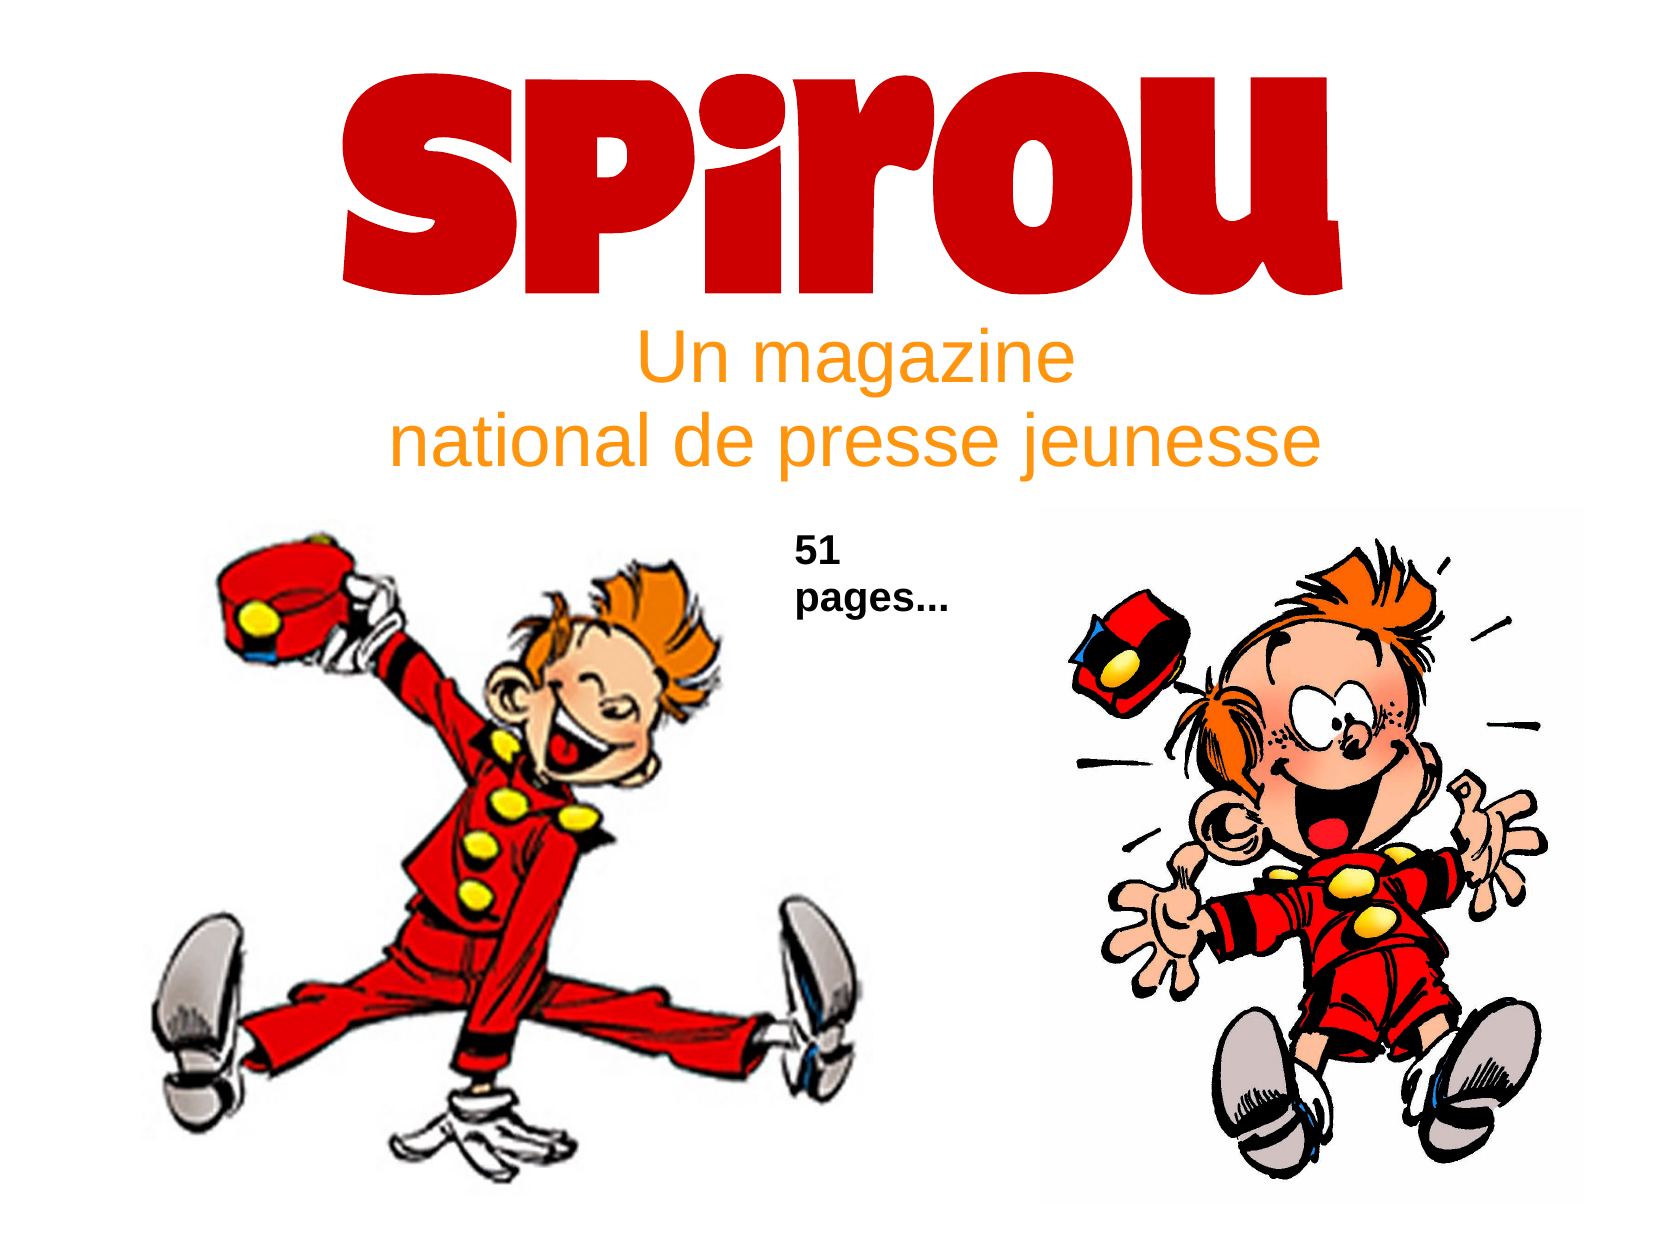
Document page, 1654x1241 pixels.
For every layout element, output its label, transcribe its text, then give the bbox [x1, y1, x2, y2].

text_box [699, 73, 786, 150]
picture [1039, 507, 1583, 1203]
text_box [933, 71, 1133, 295]
text_box [705, 145, 782, 294]
title Un magazine national de presse jeunesse [106, 295, 1607, 503]
text_box [792, 75, 935, 294]
text_box [525, 79, 695, 294]
text_box [342, 73, 517, 295]
text_box 51 pages... [779, 519, 1016, 628]
picture [141, 519, 874, 1195]
text_box [1140, 77, 1343, 295]
